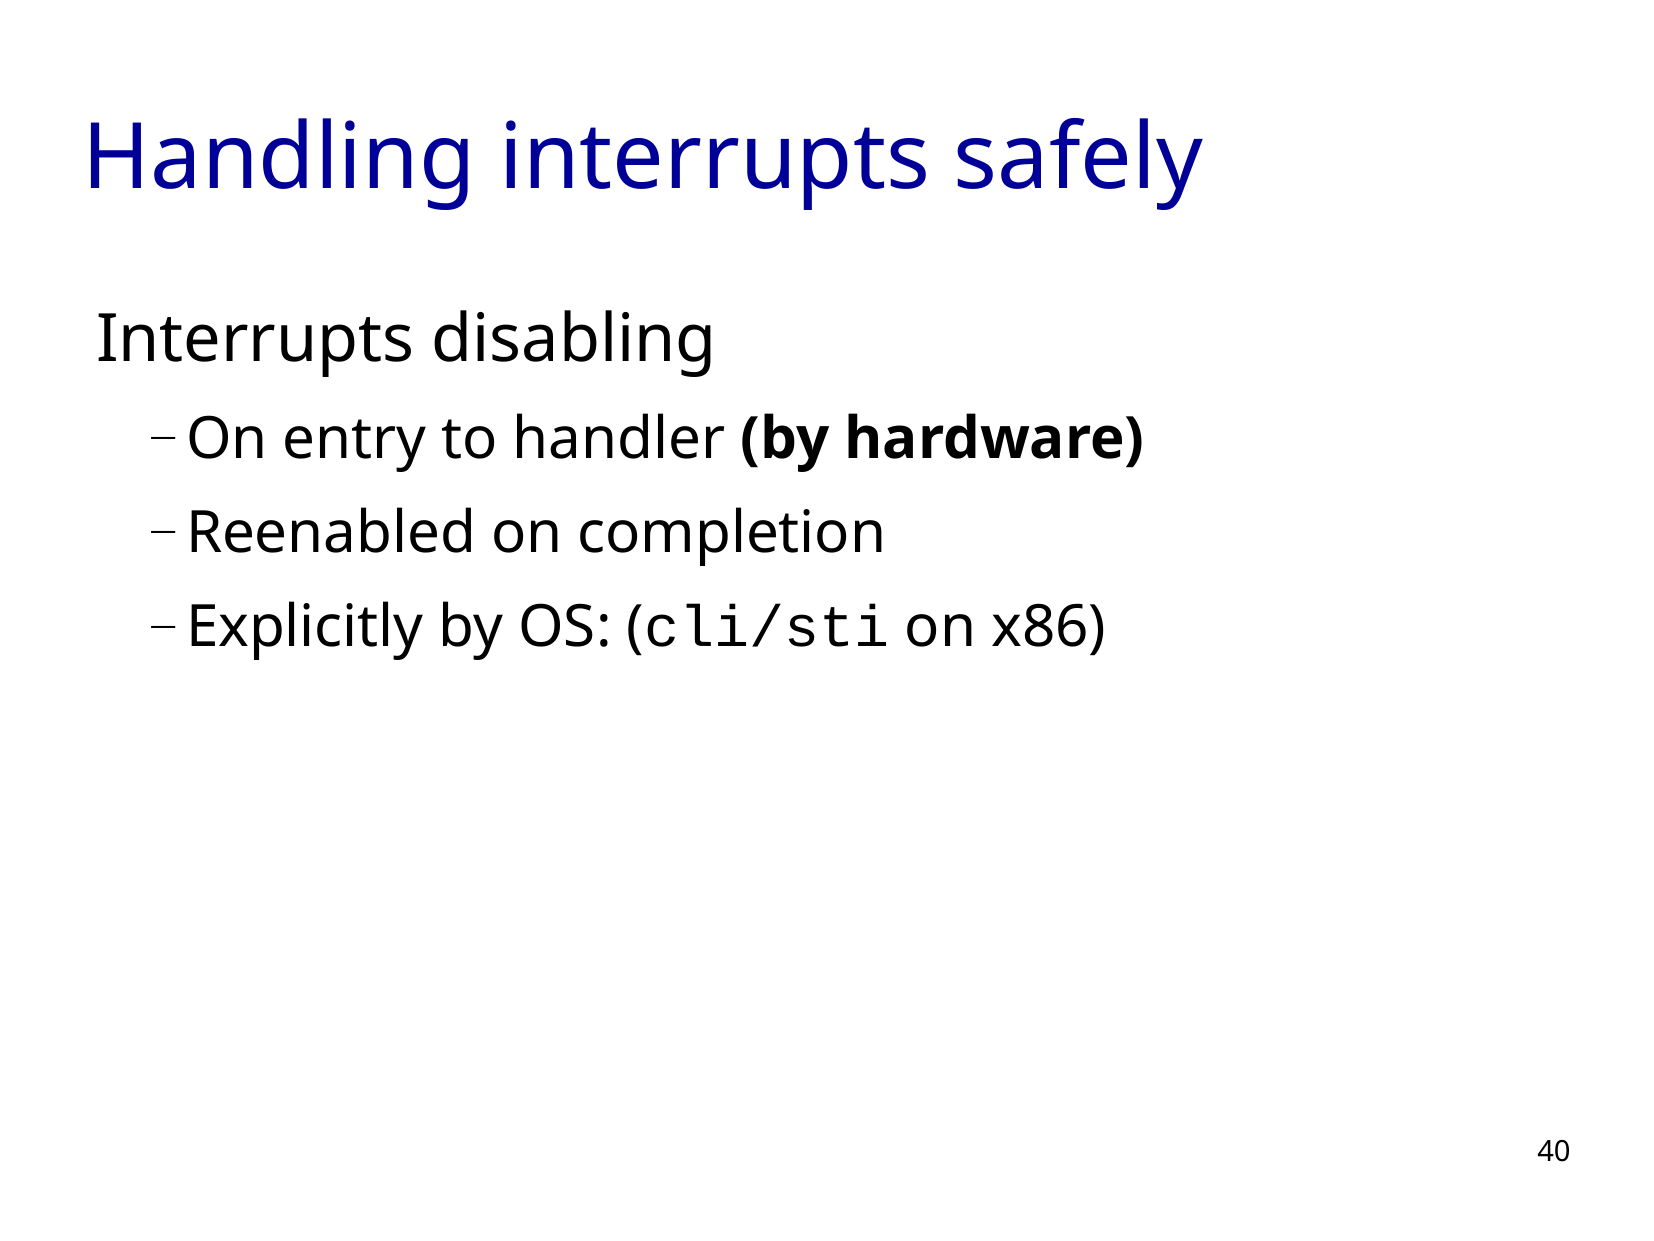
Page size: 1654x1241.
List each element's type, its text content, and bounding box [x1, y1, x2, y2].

list Interrupts disabling On entry to handler (by hardware) Reenabled on completion Explicitly by OS: (cli/sti on x86) [60, 290, 1571, 1096]
title Handling interrupts safely [82, 49, 1571, 257]
